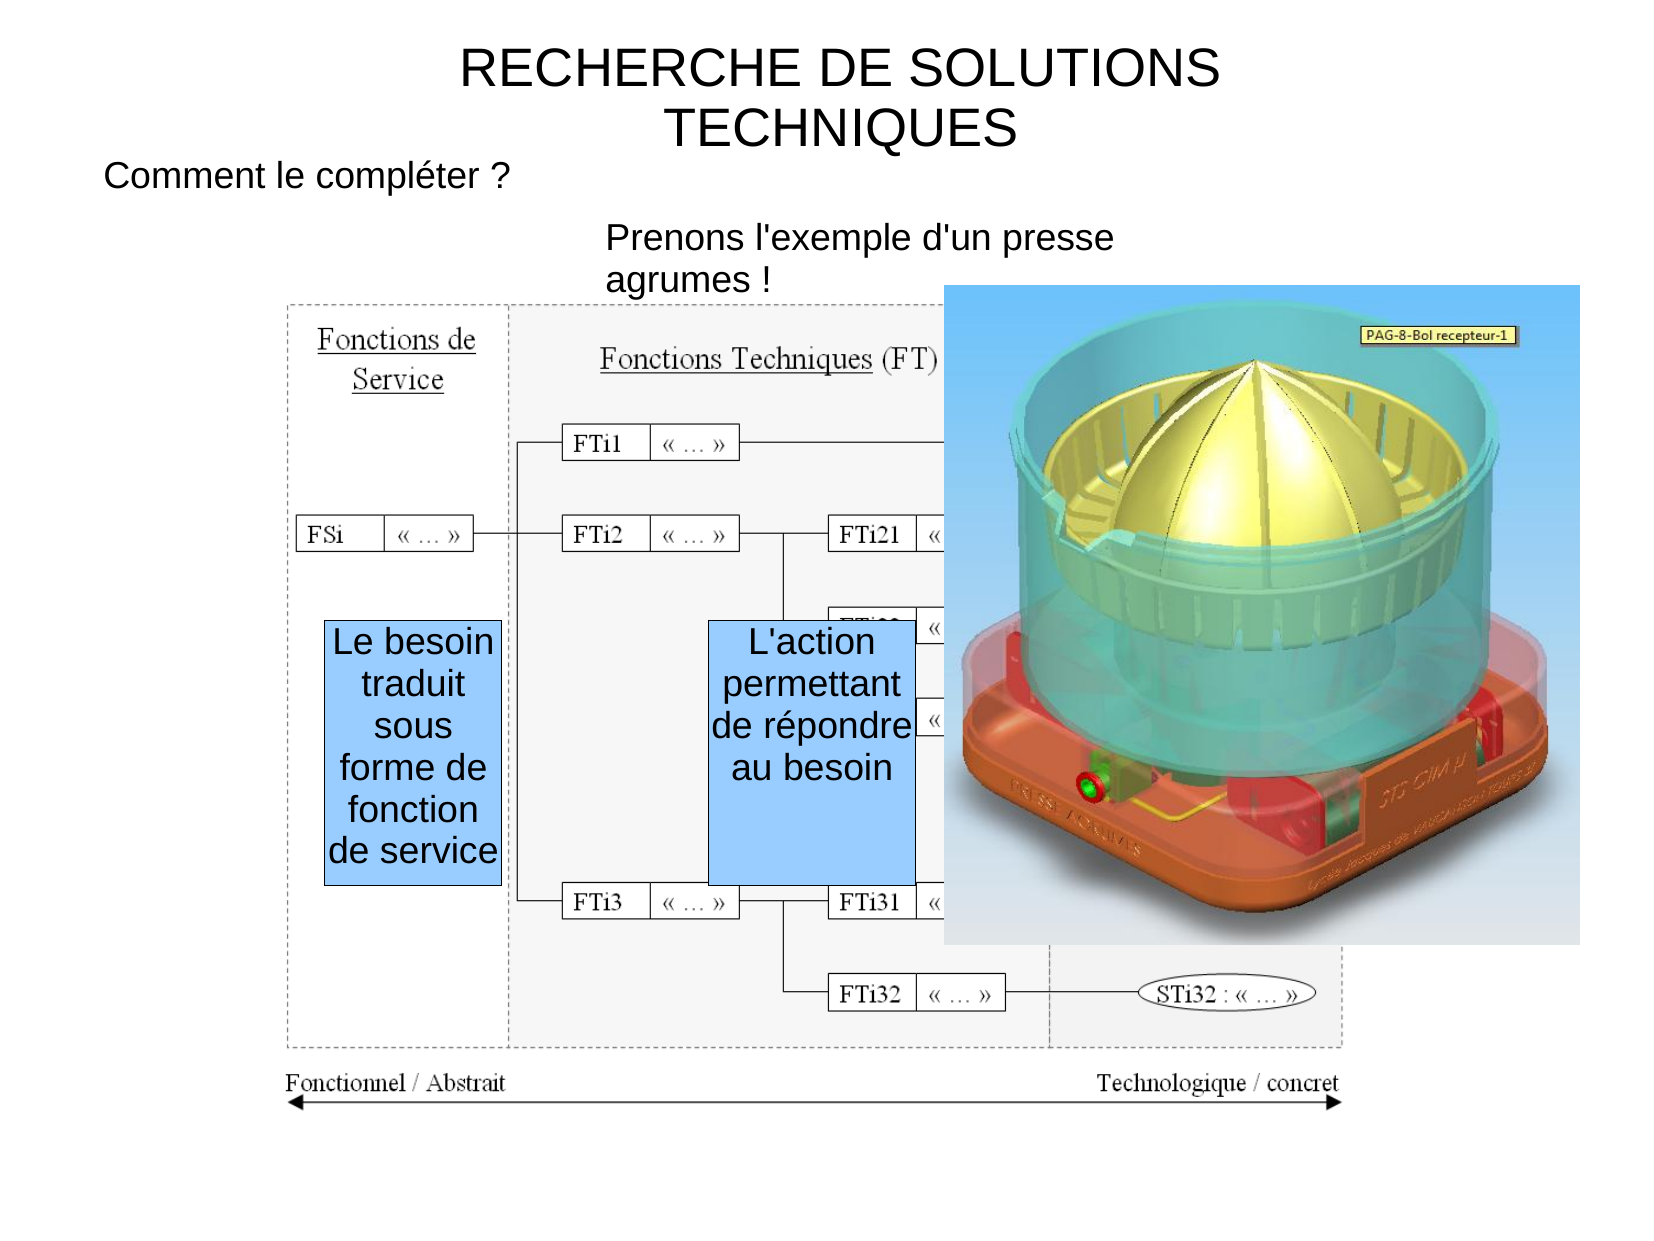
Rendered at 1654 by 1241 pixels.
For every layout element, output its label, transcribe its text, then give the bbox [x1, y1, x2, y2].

text_box RECHERCHE DE SOLUTIONS TECHNIQUES [265, 29, 1418, 166]
text_box L'action permettant de répondre au besoin [708, 620, 916, 886]
picture [265, 285, 1580, 1123]
text_box Le besoin traduit sous forme de fonction de service [324, 620, 502, 886]
text_box Comment le compléter ? [88, 147, 532, 205]
text_box Prenons l'exemple d'un presse agrumes ! [590, 208, 1211, 308]
